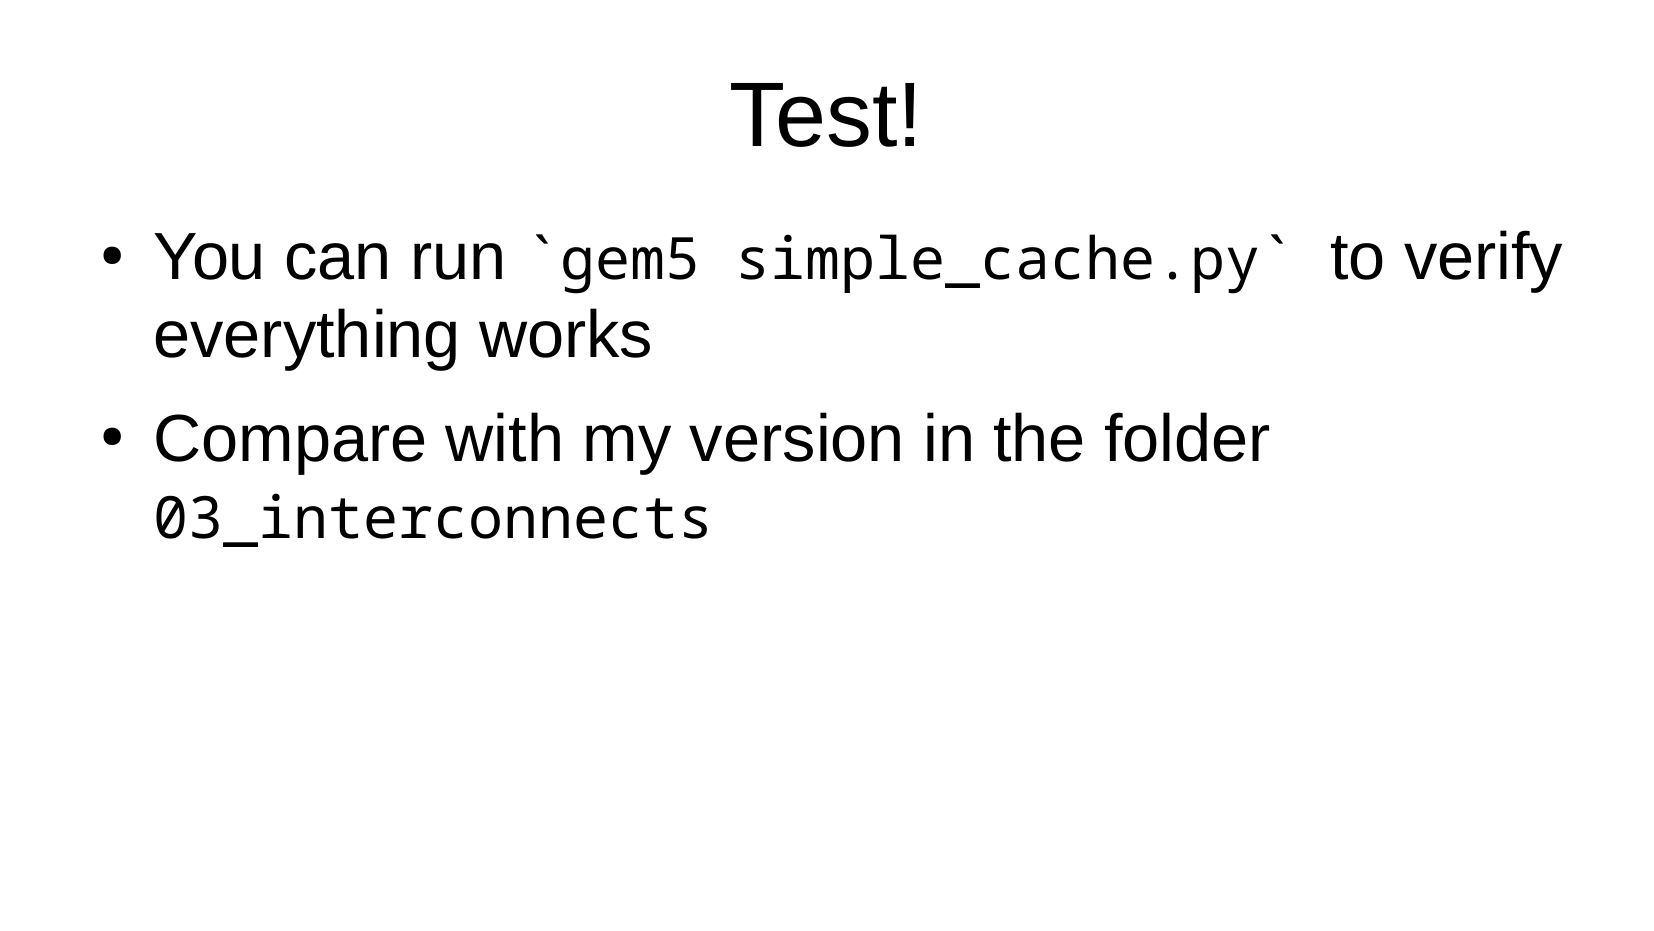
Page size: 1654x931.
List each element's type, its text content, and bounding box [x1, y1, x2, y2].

title Test! [82, 37, 1571, 193]
list You can run `gem5 simple_cache.py` to verify everything works Compare with my version in the folder 03_interconnects [82, 217, 1576, 758]
